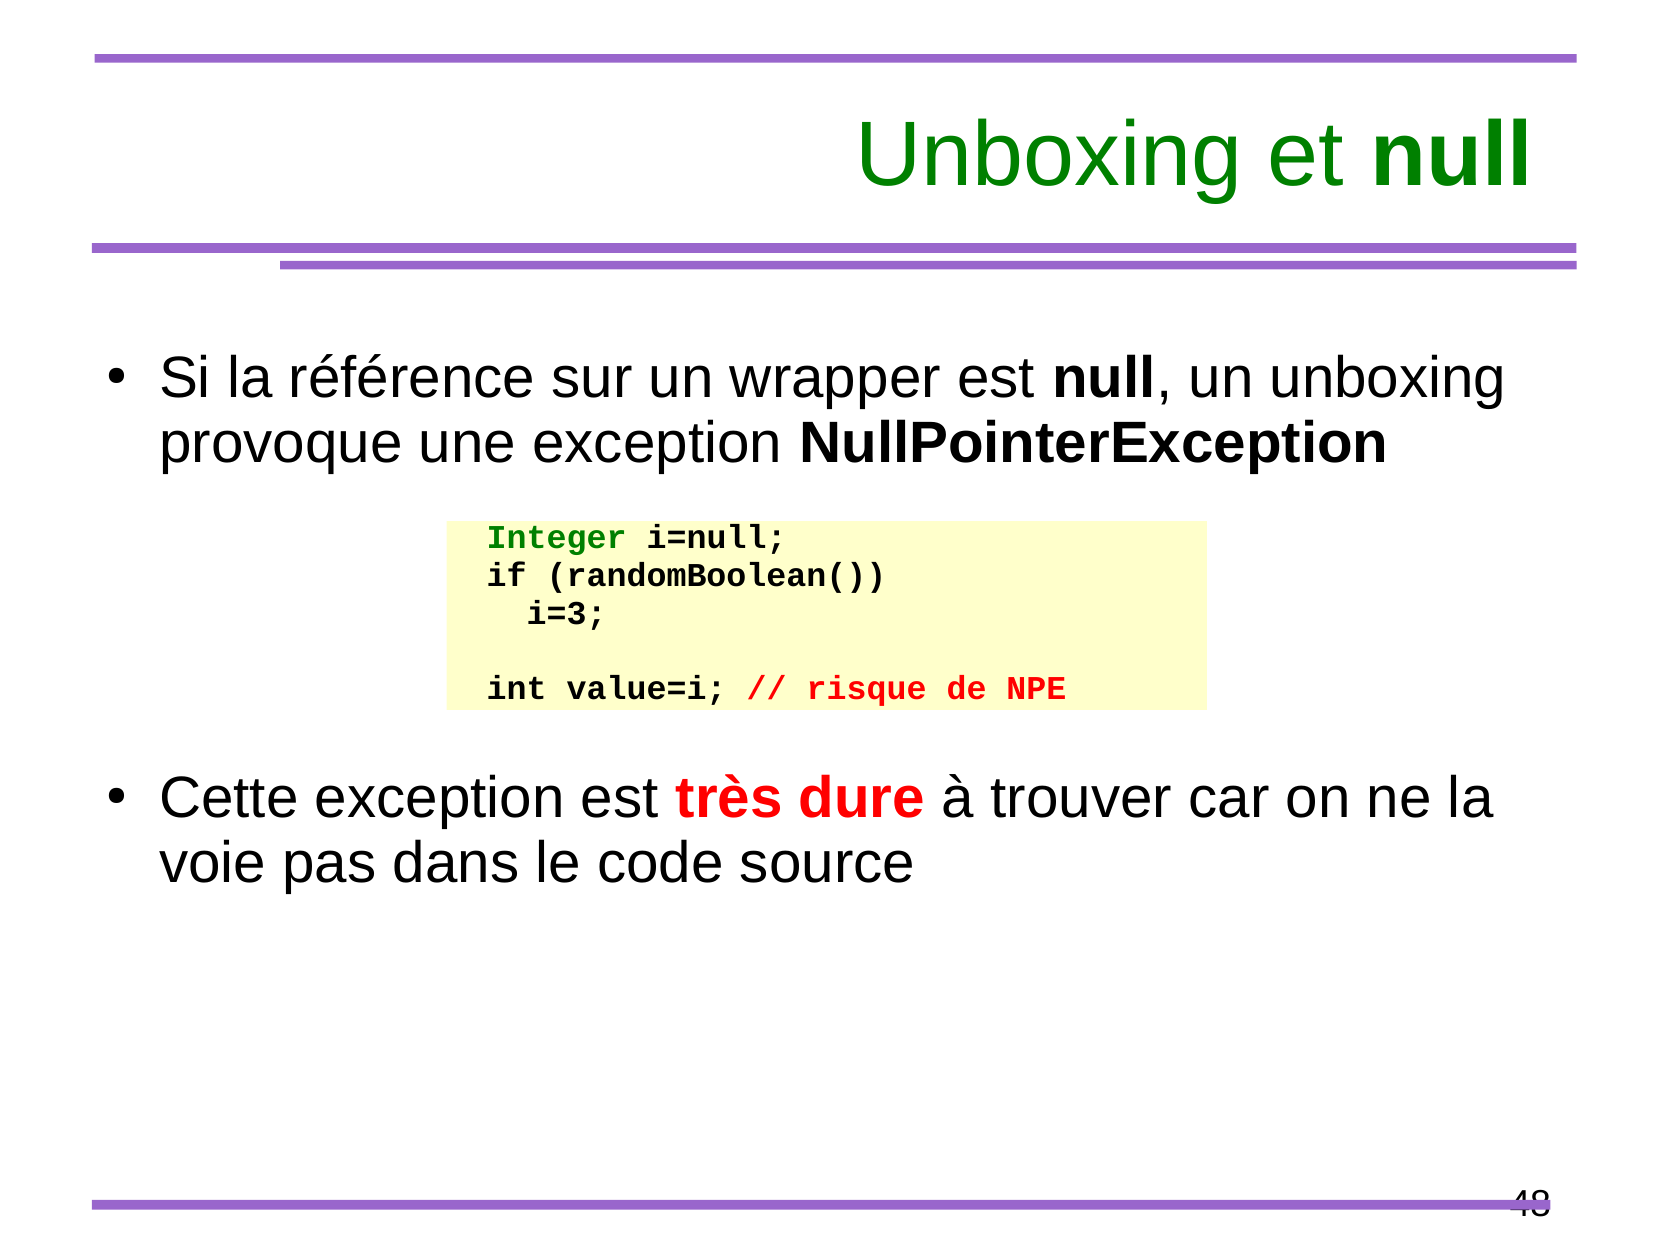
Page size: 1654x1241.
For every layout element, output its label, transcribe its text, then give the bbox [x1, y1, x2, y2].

list Si la référence sur un wrapper est null, un unboxing provoque une exception NullPointerException Cette exception est très dure à trouver car on ne la voie pas dans le code source [88, 344, 1566, 1076]
text_box Integer i=null; if (randomBoolean()) i=3; int value=i; // risque de NPE [446, 521, 1207, 710]
title Unboxing et null [121, 49, 1534, 257]
